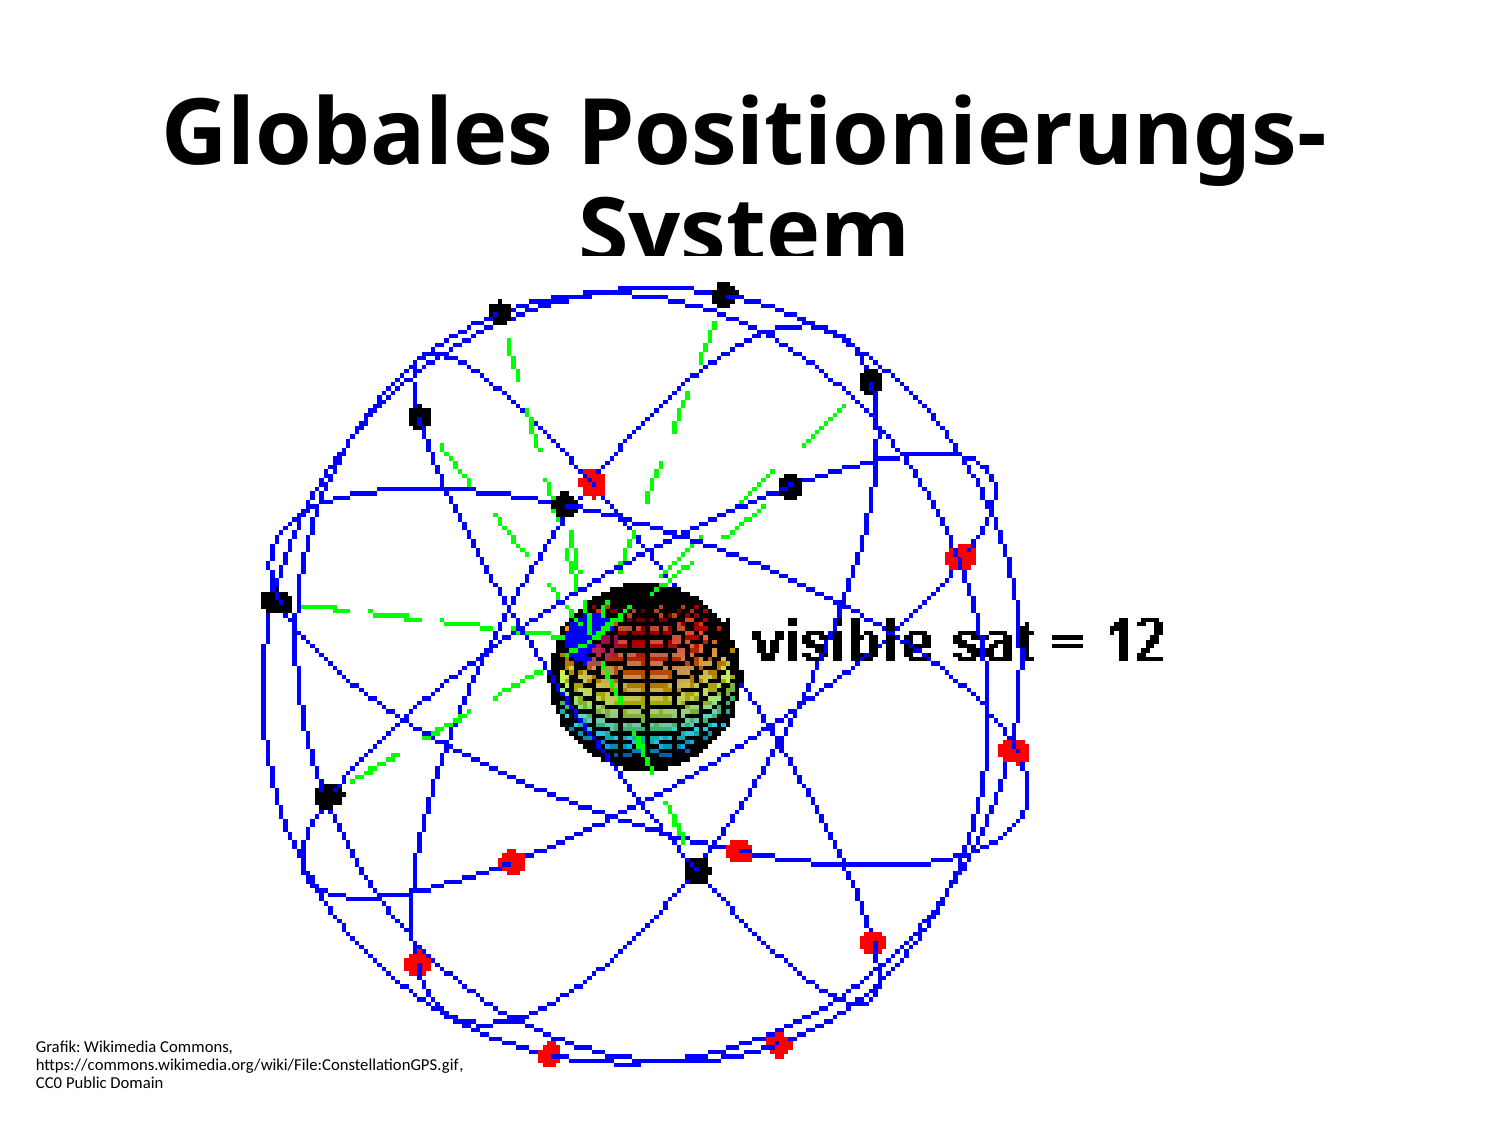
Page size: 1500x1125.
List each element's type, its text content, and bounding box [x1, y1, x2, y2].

title Globales Positionierungs-System [106, 77, 1382, 213]
text_box Grafik: Wikimedia Commons, https://commons.wikimedia.org/wiki/File:ConstellationGPS.gif, CC0 Public Domain [20, 1030, 485, 1111]
picture [208, 256, 1280, 1094]
